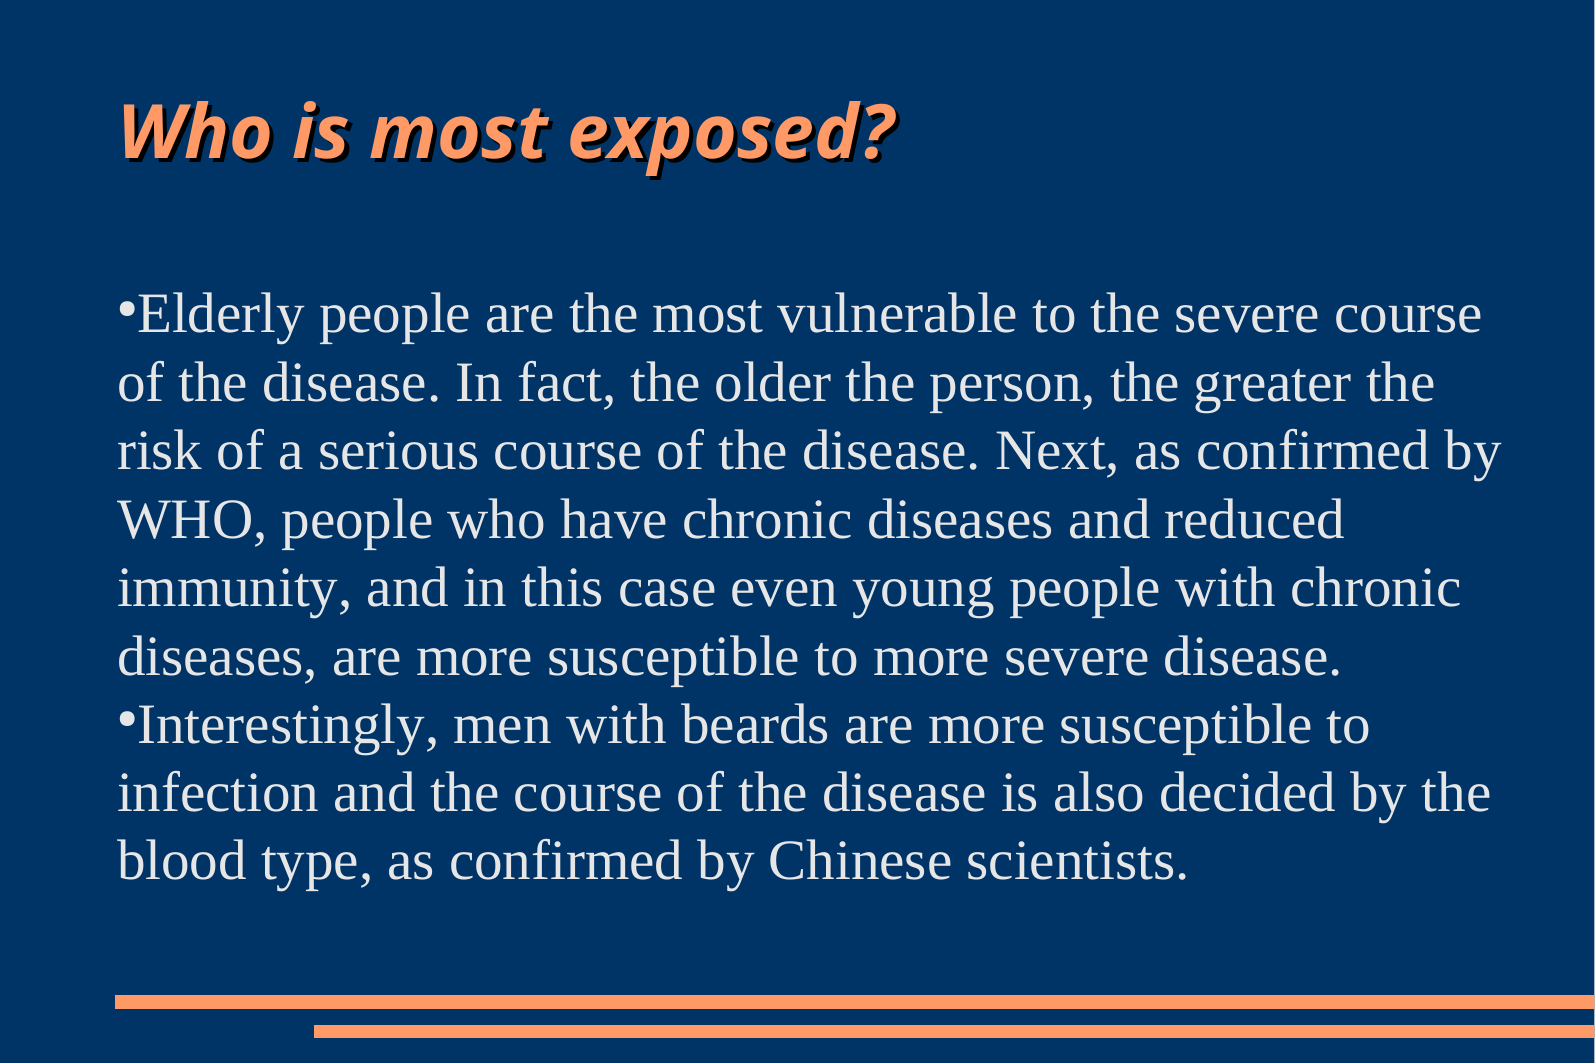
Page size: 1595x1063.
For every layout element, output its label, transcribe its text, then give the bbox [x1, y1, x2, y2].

title Who is most exposed? [117, 39, 1479, 218]
list Elderly people are the most vulnerable to the severe course of the disease. In fact, the older the person, the greater the risk of a serious course of the disease. Next, as confirmed by WHO, people who have chronic diseases and reduced immunity, and in this case even young people with chronic diseases, are more susceptible to more severe disease. Interestingly, men with beards are more susceptible to infection and the course of the disease is also decided by the blood type, as confirmed by Chinese scientists. [117, 276, 1505, 971]
